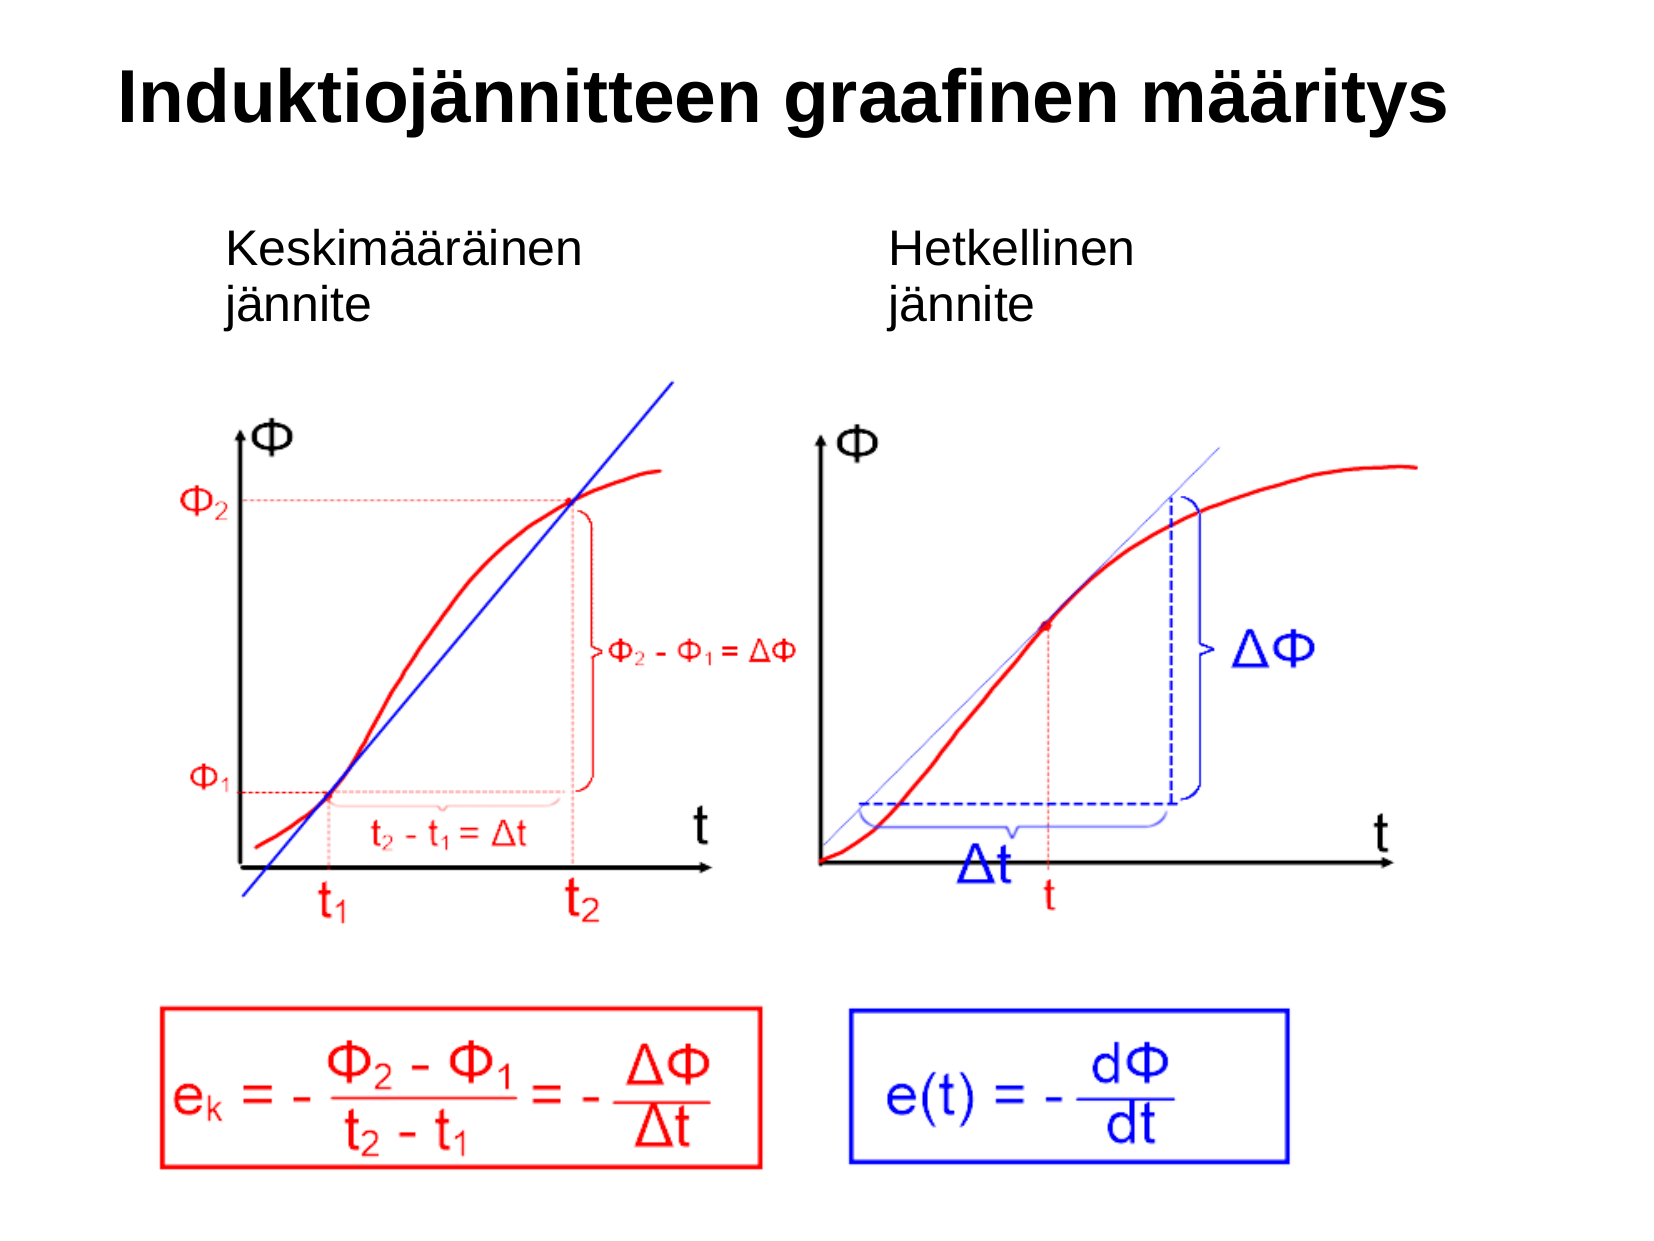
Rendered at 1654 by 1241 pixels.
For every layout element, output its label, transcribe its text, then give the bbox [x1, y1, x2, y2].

text_box Keskimääräinen jännite [210, 212, 650, 339]
text_box Hetkellinen jännite [874, 212, 1276, 339]
text_box Induktiojännitteen graafinen määritys [103, 47, 1583, 314]
picture [122, 367, 1448, 1213]
